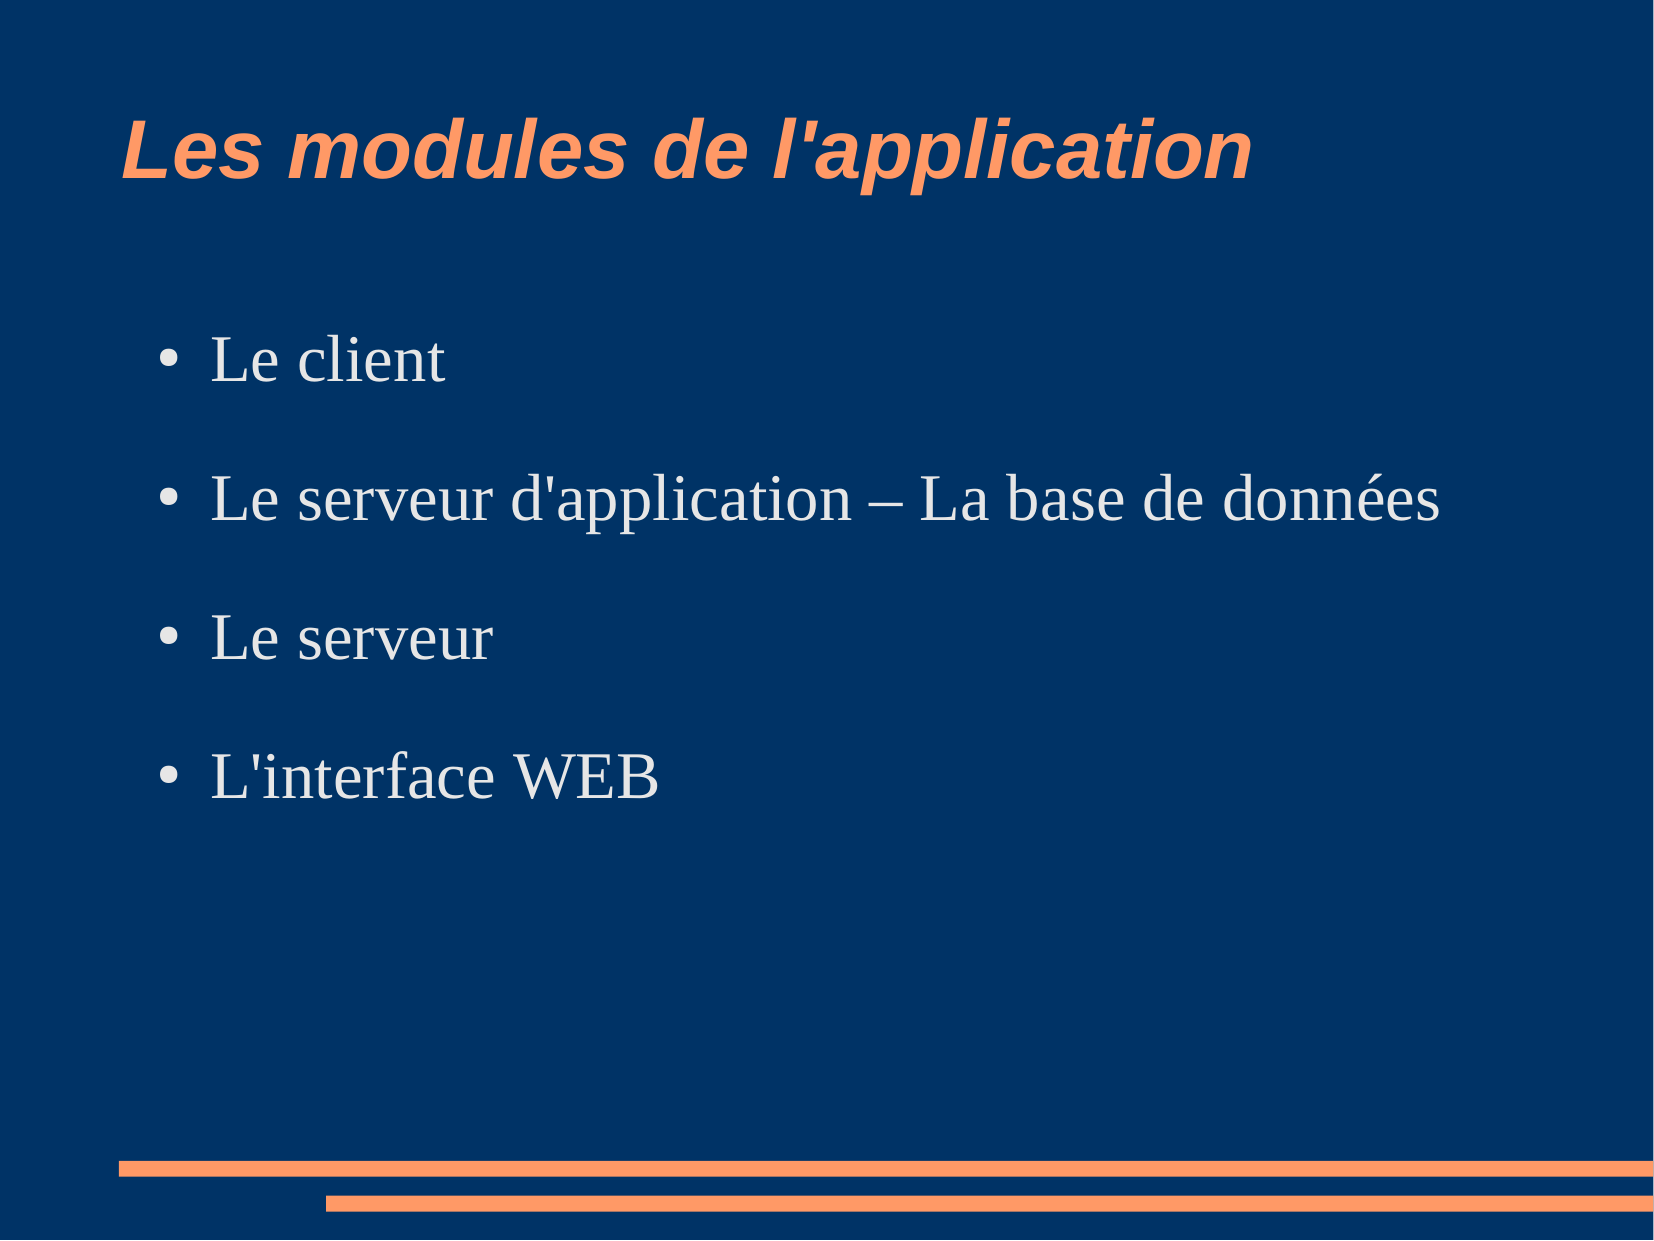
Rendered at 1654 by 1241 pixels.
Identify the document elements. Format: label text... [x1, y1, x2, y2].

list Le client Le serveur d'application – La base de données Le serveur L'interface WEB [121, 322, 1561, 1118]
title Les modules de l'application [121, 46, 1534, 254]
